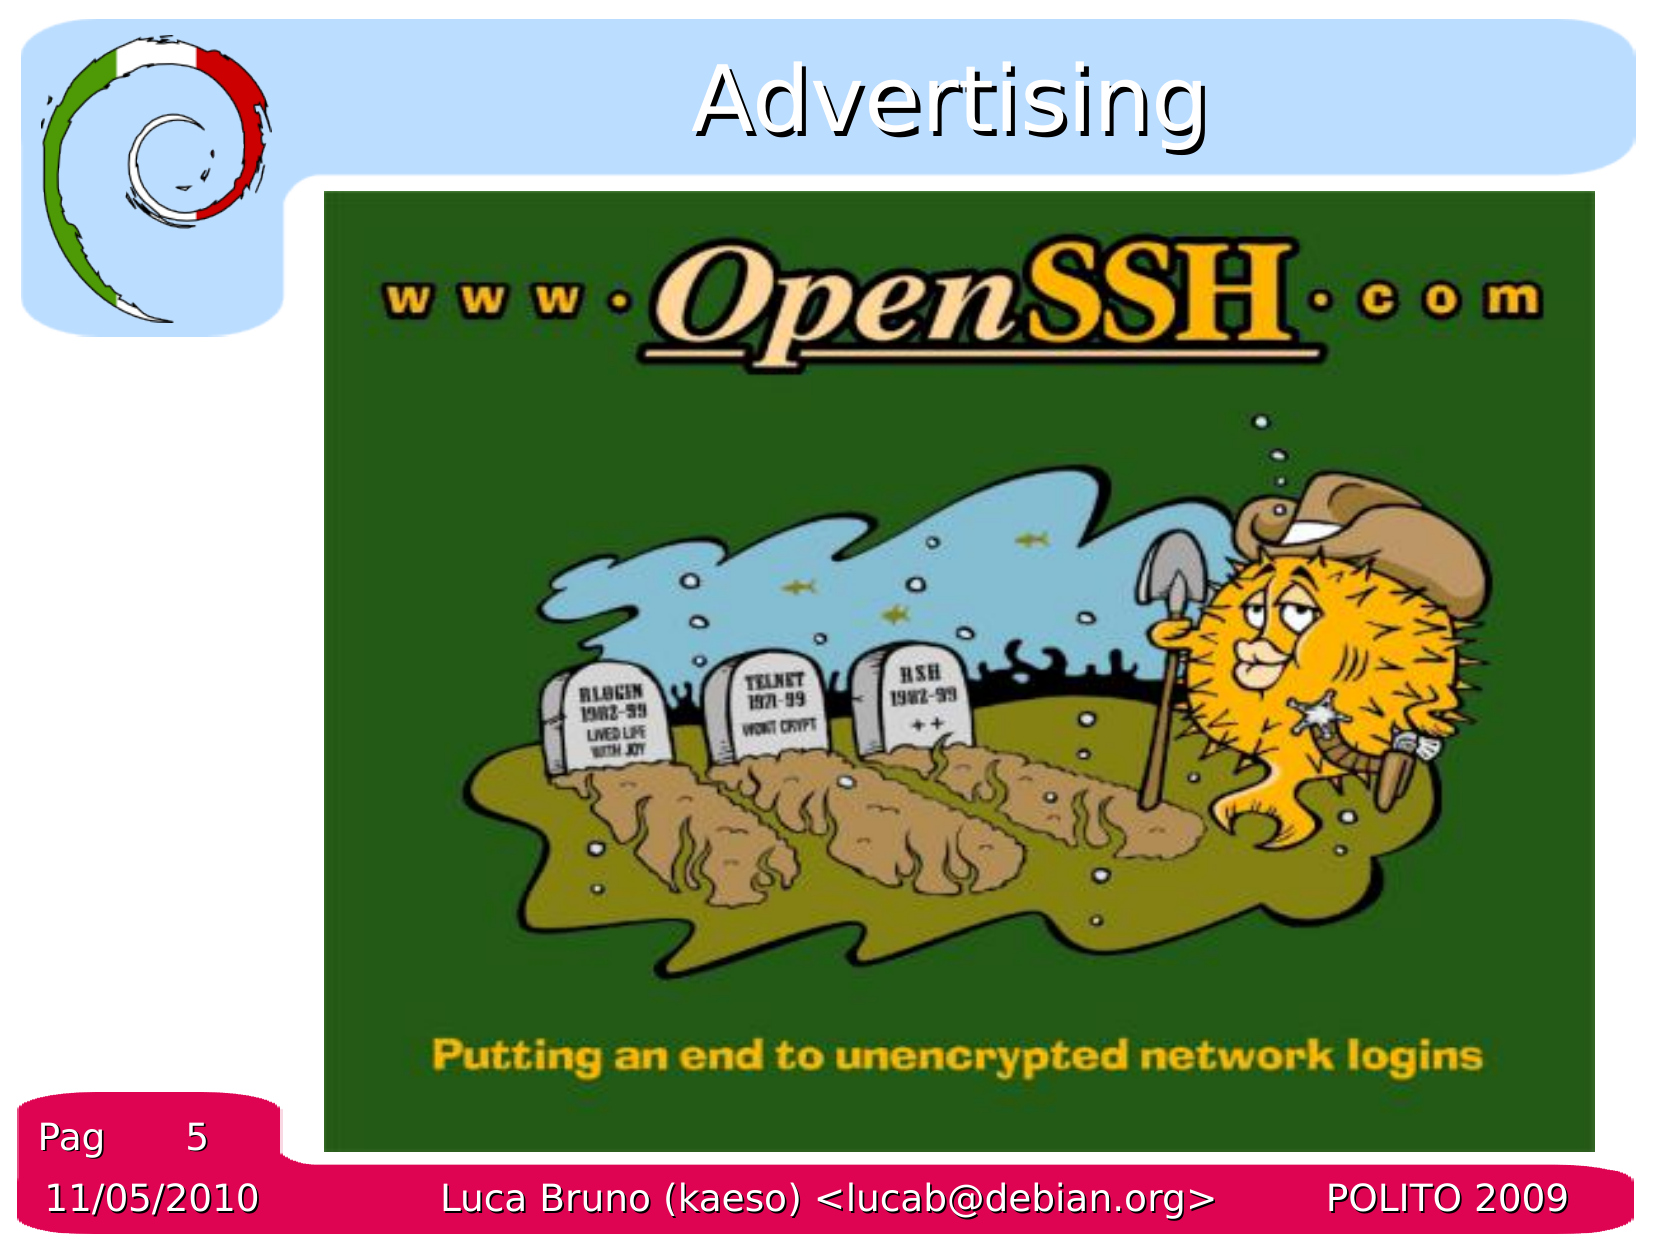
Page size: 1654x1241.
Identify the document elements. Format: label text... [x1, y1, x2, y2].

text_box Pag <numero> [23, 1108, 409, 1182]
text_box Luca Bruno (kaeso) <lucab@debian.org> POLITO 2009 [425, 1169, 1585, 1241]
title Advertising [265, 3, 1636, 196]
picture [17, 19, 1636, 1234]
text_box 11/05/2010 [29, 1182, 284, 1241]
